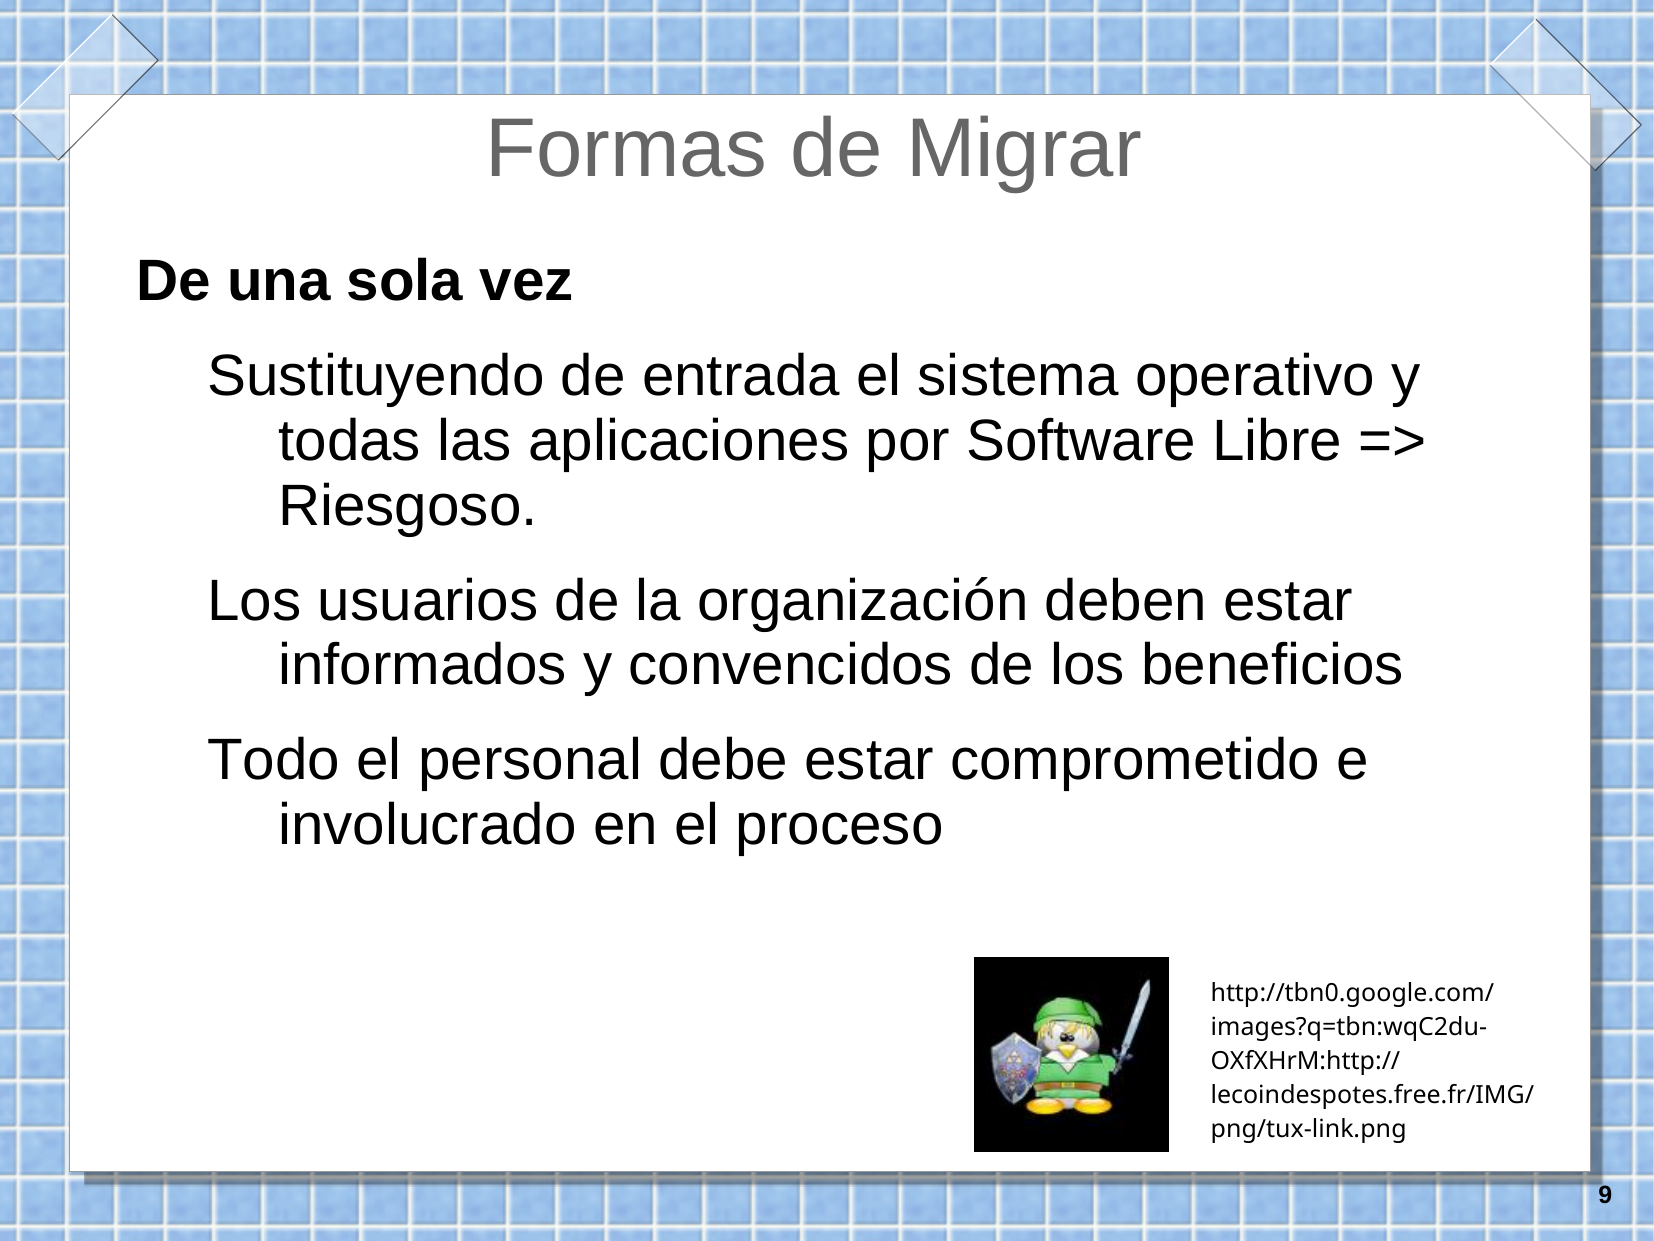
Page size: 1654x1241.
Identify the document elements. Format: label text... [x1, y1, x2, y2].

picture [0, 0, 1654, 1241]
list De una sola vez Sustituyendo de entrada el sistema operativo y todas las aplicaciones por Software Libre => Riesgoso. Los usuarios de la organización deben estar informados y convencidos de los beneficios Todo el personal debe estar comprometido e involucrado en el proceso [136, 248, 1536, 1031]
text_box http://tbn0.google.com/images?q=tbn:wqC2du-OXfXHrM:http://lecoindespotes.free.fr/IMG/png/tux-link.png [1210, 974, 1565, 1185]
title Formas de Migrar [118, 85, 1510, 210]
